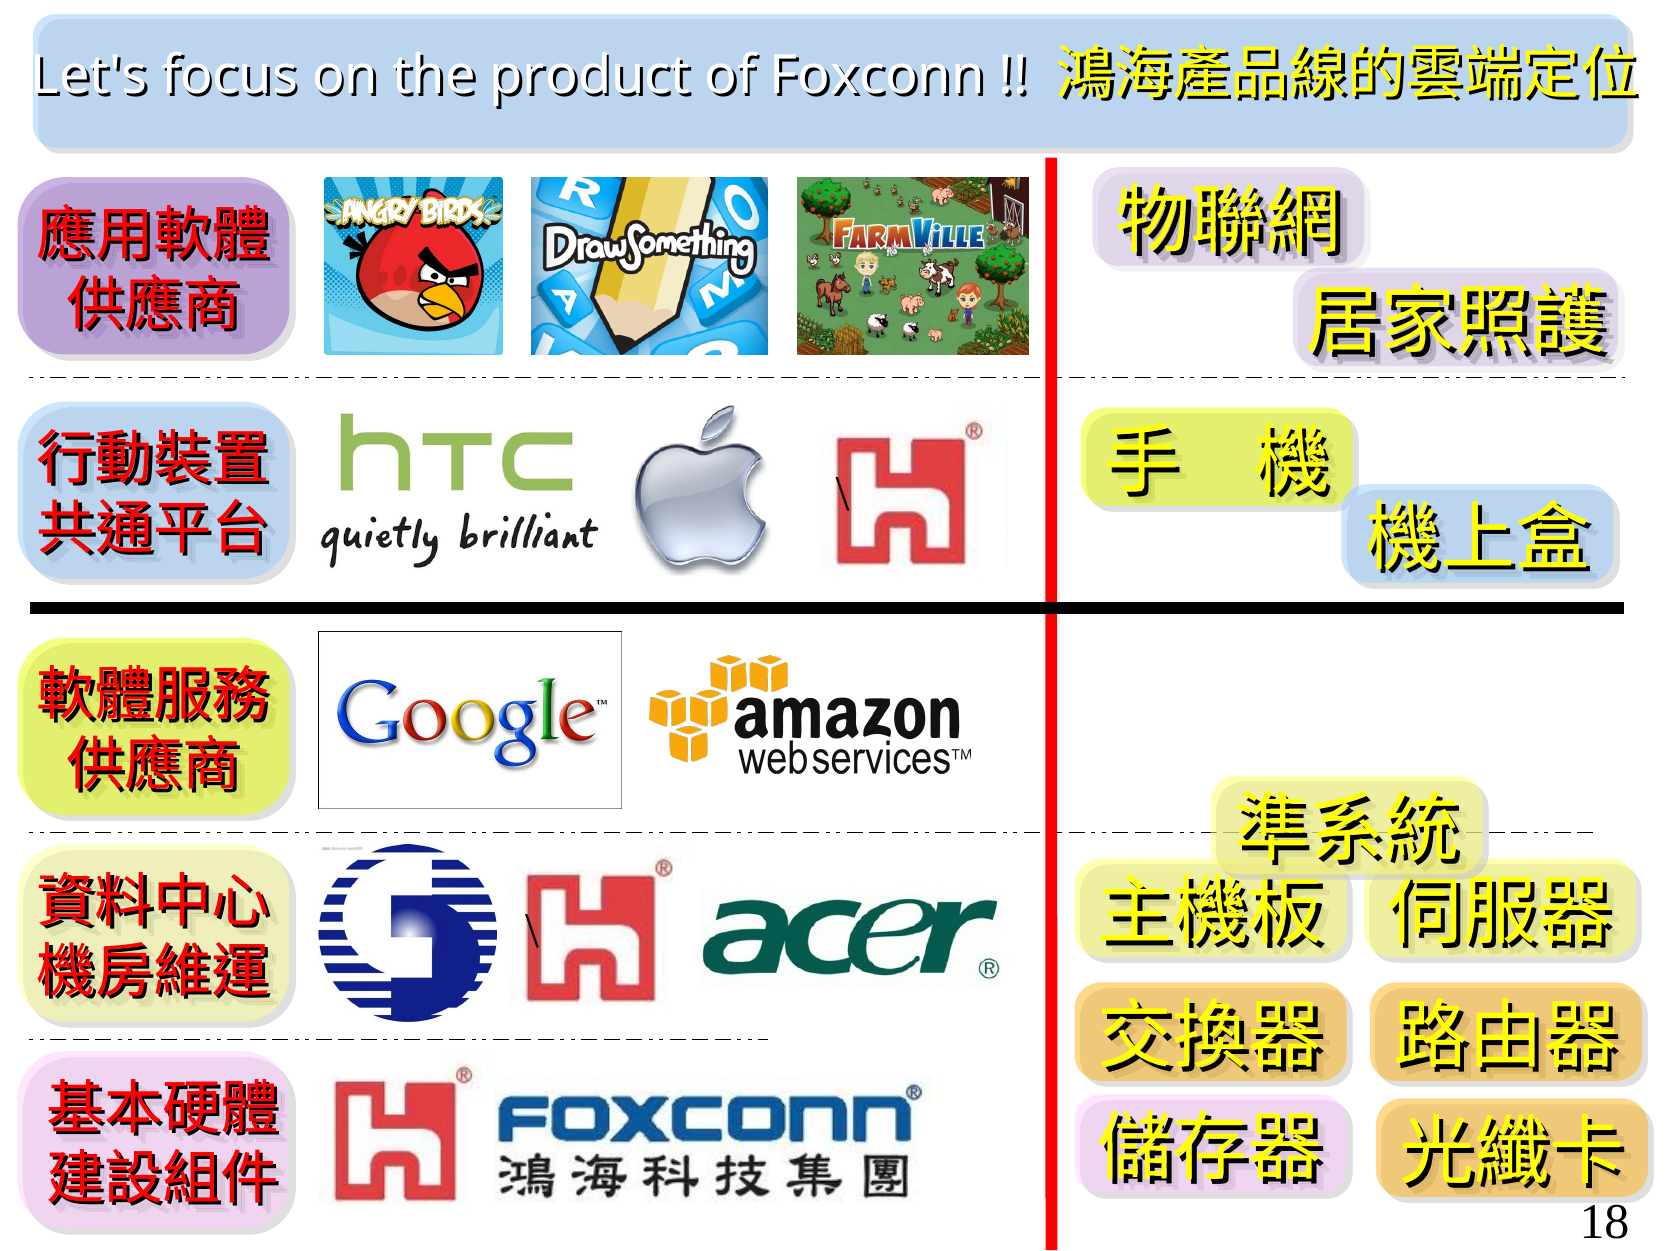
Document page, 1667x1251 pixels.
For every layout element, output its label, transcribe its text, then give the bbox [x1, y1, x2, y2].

text_box 主機板 [1287, 916, 1298, 936]
picture [319, 1027, 944, 1225]
picture [318, 631, 622, 810]
picture [531, 177, 768, 355]
text_box 主機板 [1297, 908, 1309, 922]
picture [797, 177, 1029, 355]
text_box 主機板 [1272, 916, 1279, 938]
text_box 交換器 [1074, 982, 1347, 1081]
text_box 主機板 [1272, 900, 1281, 916]
text_box 軟體服務 供應商 [17, 637, 290, 816]
picture [763, 177, 768, 188]
text_box 居家照護 [1293, 267, 1619, 367]
text_box 儲存器 [1074, 1094, 1347, 1193]
picture [820, 401, 1008, 579]
text_box 手 機 [1080, 407, 1353, 506]
text_box 準系統 [1210, 775, 1483, 875]
text_box 路由器 [1369, 982, 1642, 1081]
picture [510, 838, 1028, 1016]
text_box 主機板 [1074, 858, 1347, 957]
picture [324, 177, 503, 355]
text_box 應用軟體 供應商 [17, 177, 290, 355]
text_box 物聯網 [1092, 167, 1365, 266]
picture [631, 401, 775, 579]
picture [649, 655, 971, 774]
text_box 基本硬體 建設組件 [17, 1051, 290, 1229]
text_box 伺服器 [1363, 858, 1636, 957]
text_box 光纖卡 [1375, 1098, 1648, 1197]
text_box 機上盒 [1341, 484, 1614, 583]
picture [318, 844, 497, 1022]
text_box 行動裝置 共通平台 [17, 401, 290, 579]
picture [318, 401, 601, 579]
text_box 資料中心 機房維運 [17, 844, 290, 1022]
text_box Let's focus on the product of Foxconn !! 鴻海產品線的雲端定位 [2, 0, 1667, 148]
